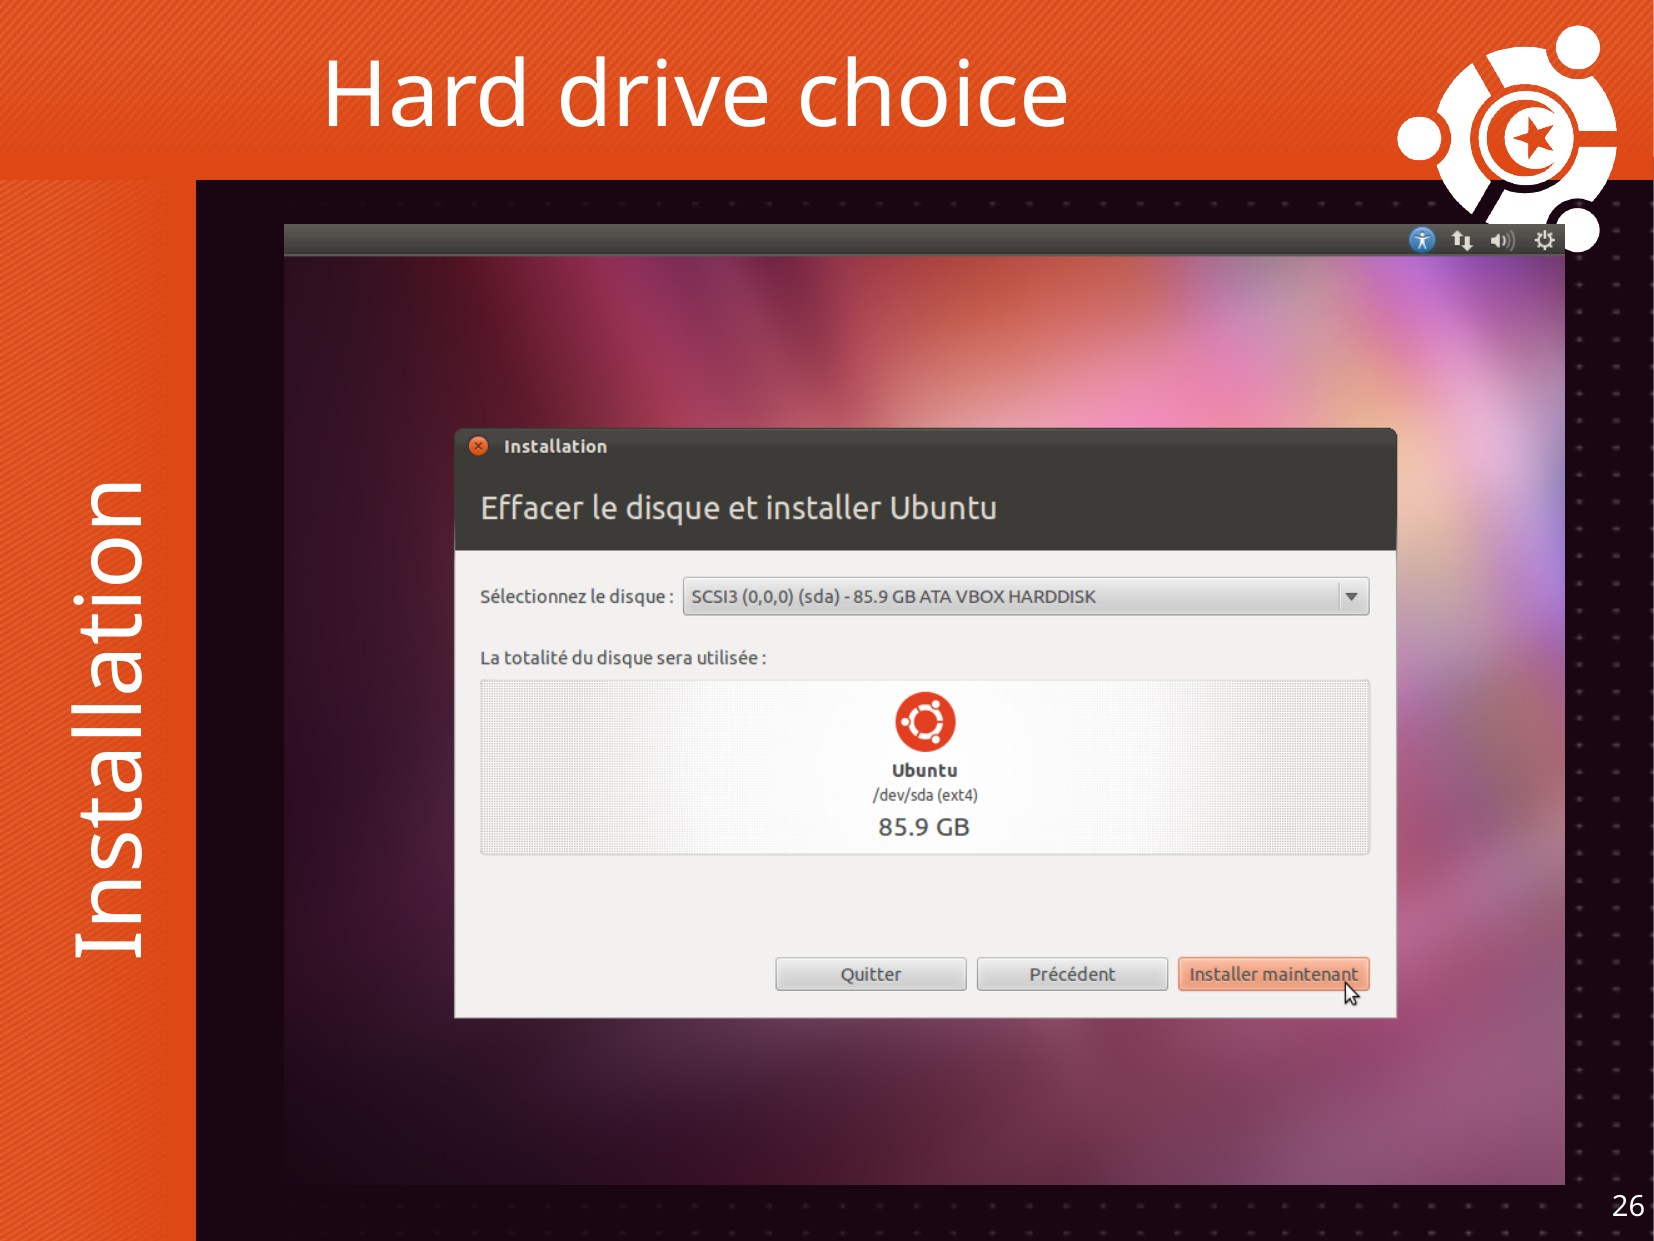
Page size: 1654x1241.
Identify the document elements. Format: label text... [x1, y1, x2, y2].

title Installation [17, 210, 196, 1229]
picture [0, 0, 1654, 1241]
title Hard drive choice [0, 2, 1394, 181]
